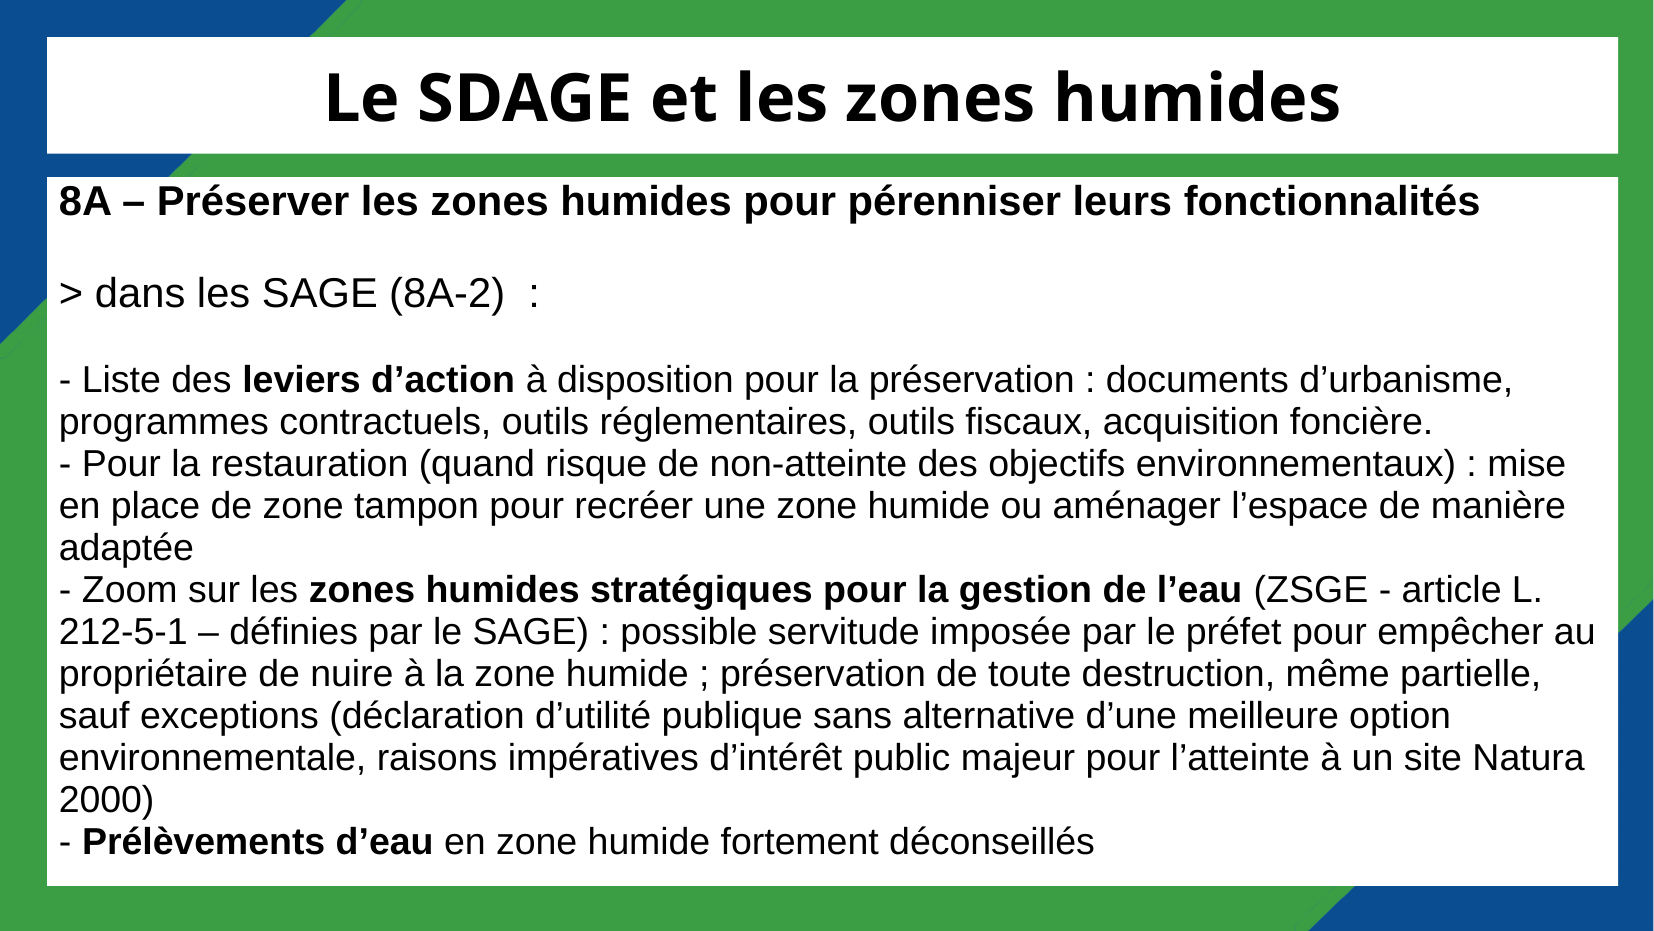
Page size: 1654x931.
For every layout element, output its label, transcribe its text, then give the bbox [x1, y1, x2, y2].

title Le SDAGE et les zones humides [47, 37, 1619, 154]
title 8A – Préserver les zones humides pour pérenniser leurs fonctionnalités > dans les SAGE (8A-2) : - Liste des leviers d’action à disposition pour la préservation : documents d’urbanisme, programmes contractuels, outils réglementaires, outils fiscaux, acquisition foncière. - Pour la restauration (quand risque de non-atteinte des objectifs environnementaux) : mise en place de zone tampon pour recréer une zone humide ou aménager l’espace de manière adaptée - Zoom sur les zones humides stratégiques pour la gestion de l’eau (ZSGE - article L. 212-5-1 – définies par le SAGE) : possible servitude imposée par le préfet pour empêcher au propriétaire de nuire à la zone humide ; préservation de toute destruction, même partielle, sauf exceptions (déclaration d’utilité publique sans alternative d’une meilleure option environnementale, raisons impératives d’intérêt public majeur pour l’atteinte à un site Natura 2000) - Prélèvements d’eau en zone humide fortement déconseillés [47, 177, 1619, 886]
picture [0, 0, 1654, 931]
